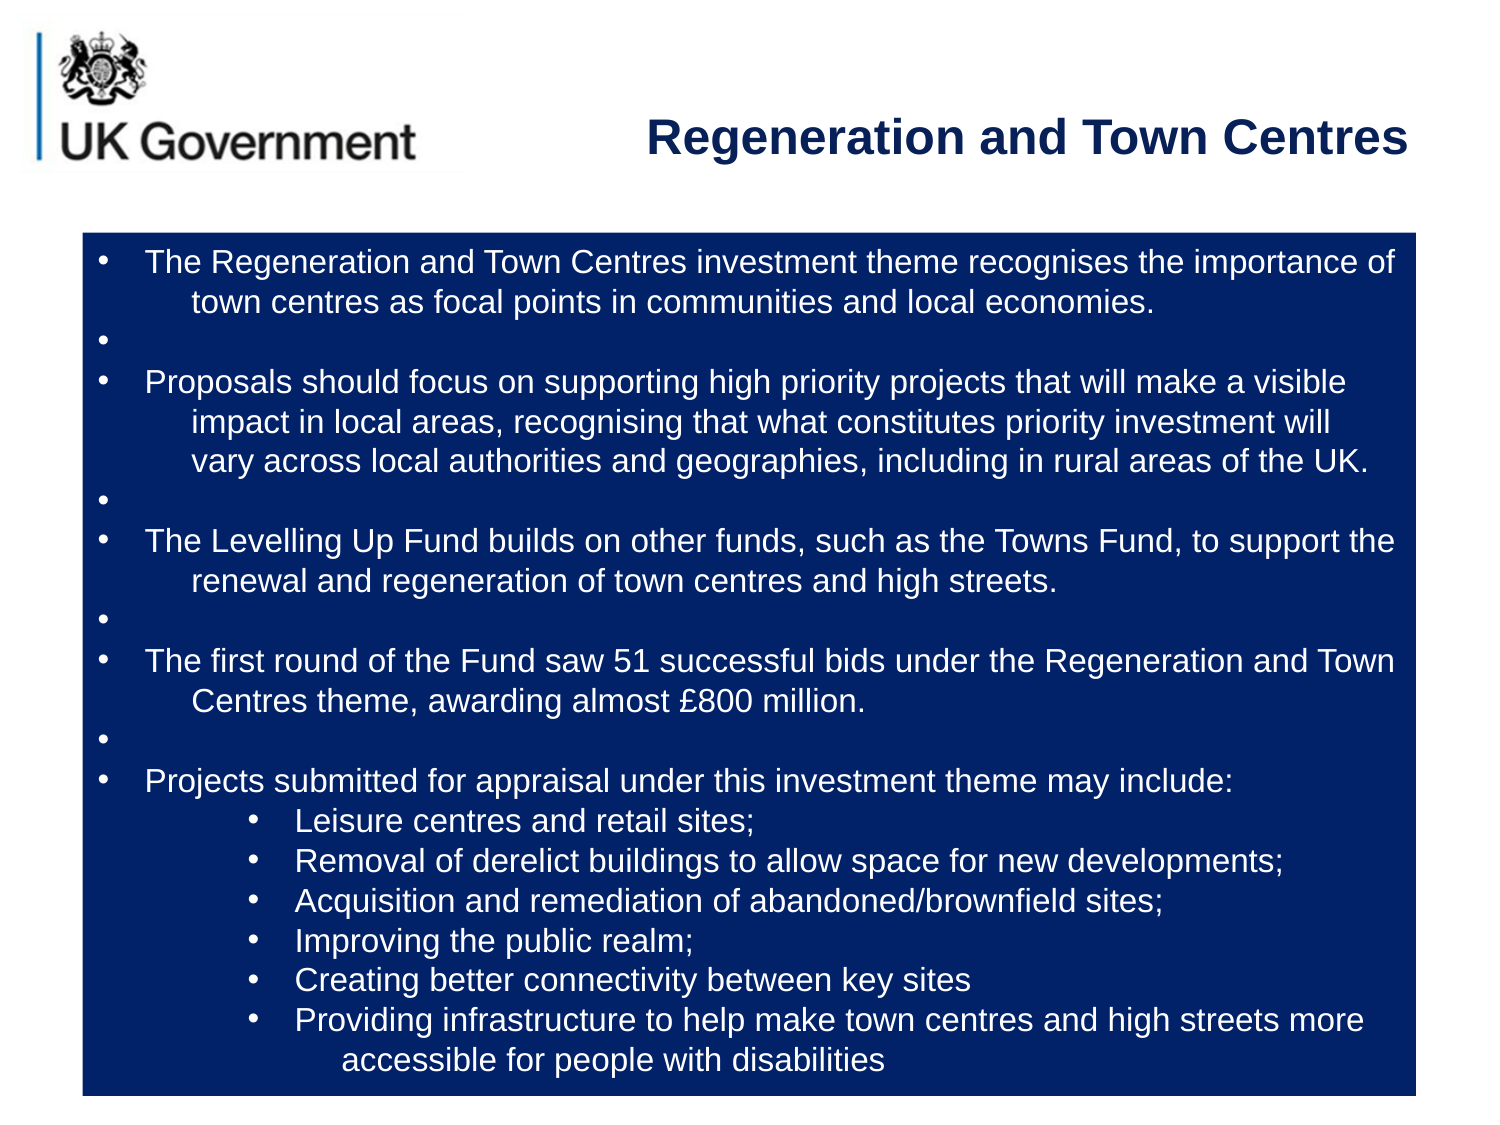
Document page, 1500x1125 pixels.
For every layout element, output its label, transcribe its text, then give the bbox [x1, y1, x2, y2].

text_box The Regeneration and Town Centres investment theme recognises the importance of town centres as focal points in communities and local economies. Proposals should focus on supporting high priority projects that will make a visible impact in local areas, recognising that what constitutes priority investment will vary across local authorities and geographies, including in rural areas of the UK. The Levelling Up Fund builds on other funds, such as the Towns Fund, to support the renewal and regeneration of town centres and high streets. The first round of the Fund saw 51 successful bids under the Regeneration and Town Centres theme, awarding almost £800 million. Projects submitted for appraisal under this investment theme may include: Leisure centres and retail sites; Removal of derelict buildings to allow space for new developments; Acquisition and remediation of abandoned/brownfield sites; Improving the public realm; Creating better connectivity between key sites Providing infrastructure to help make town centres and high streets more accessible for people with disabilities [82, 232, 1416, 1096]
picture [19, 0, 466, 173]
title Regeneration and Town Centres [631, 96, 1500, 173]
